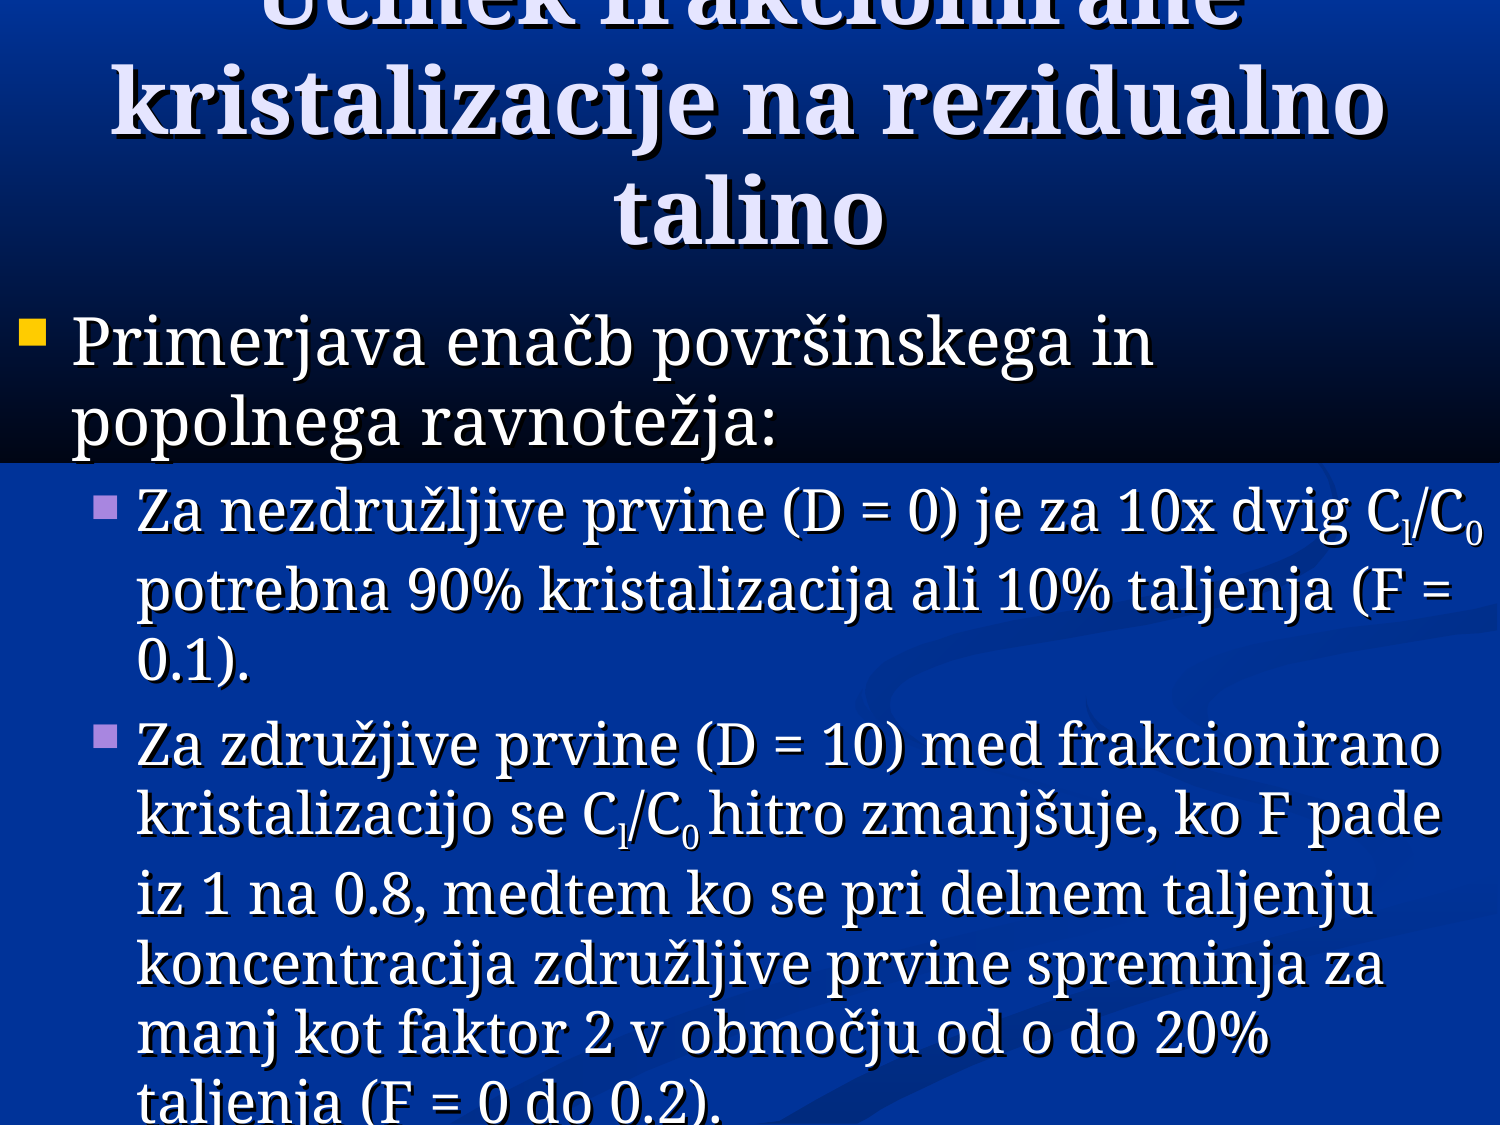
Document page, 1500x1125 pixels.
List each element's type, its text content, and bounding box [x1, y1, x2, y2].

list Primerjava enačb površinskega in popolnega ravnotežja: Za nezdružljive prvine (D = 0) je za 10x dvig Cl/C0 potrebna 90% kristalizacija ali 10% taljenja (F = 0.1). Za združjive prvine (D = 10) med frakcionirano kristalizacijo se Cl/C0 hitro zmanjšuje, ko F pade iz 1 na 0.8, medtem ko se pri delnem taljenju koncentracija združljive prvine spreminja za manj kot faktor 2 v območju od o do 20% taljenja (F = 0 do 0.2). [0, 290, 1500, 1125]
title Učinek frakcionirane kristalizacije na rezidualno talino [0, 0, 1500, 216]
